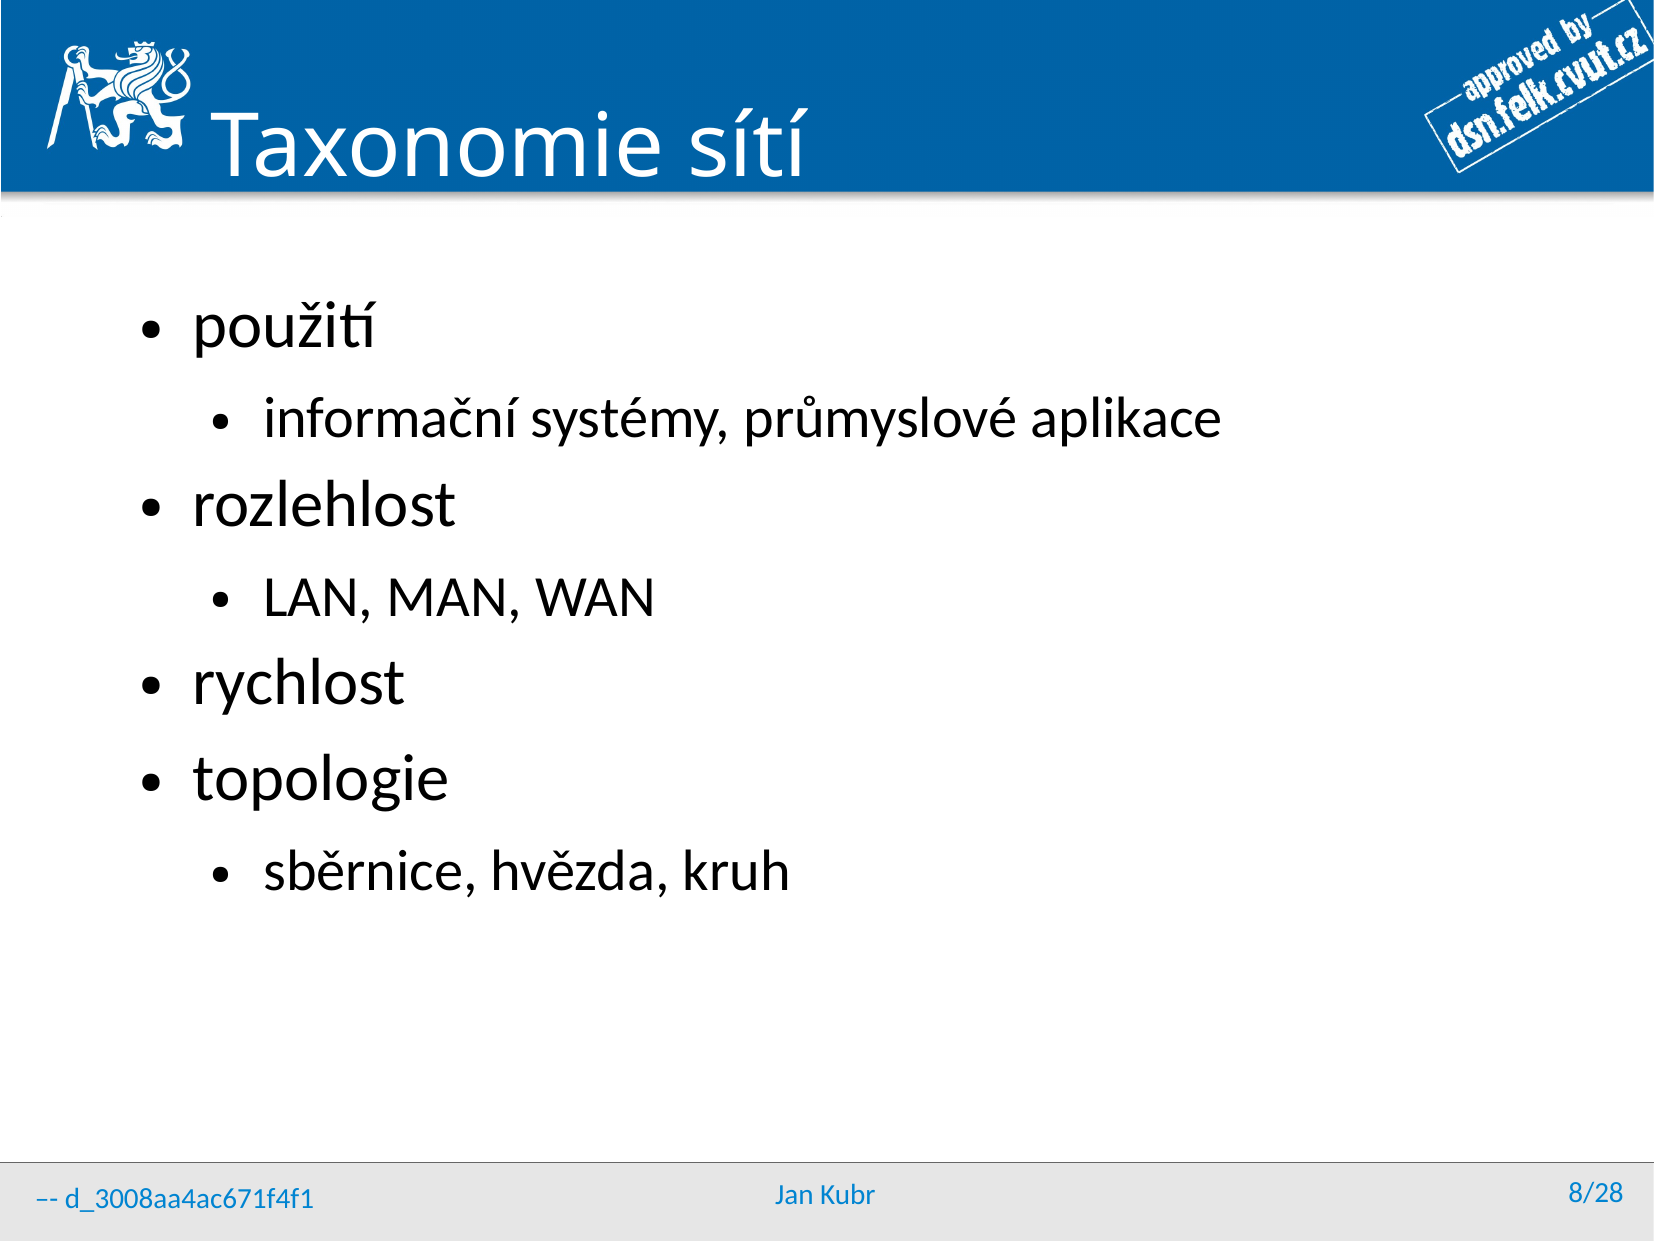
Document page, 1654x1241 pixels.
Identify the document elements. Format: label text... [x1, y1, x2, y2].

title Taxonomie sítí [210, 39, 1478, 247]
list použití informační systémy, průmyslové aplikace rozlehlost LAN, MAN, WAN rychlost topologie sběrnice, hvězda, kruh [121, 297, 1534, 1126]
picture [1, 0, 1654, 217]
